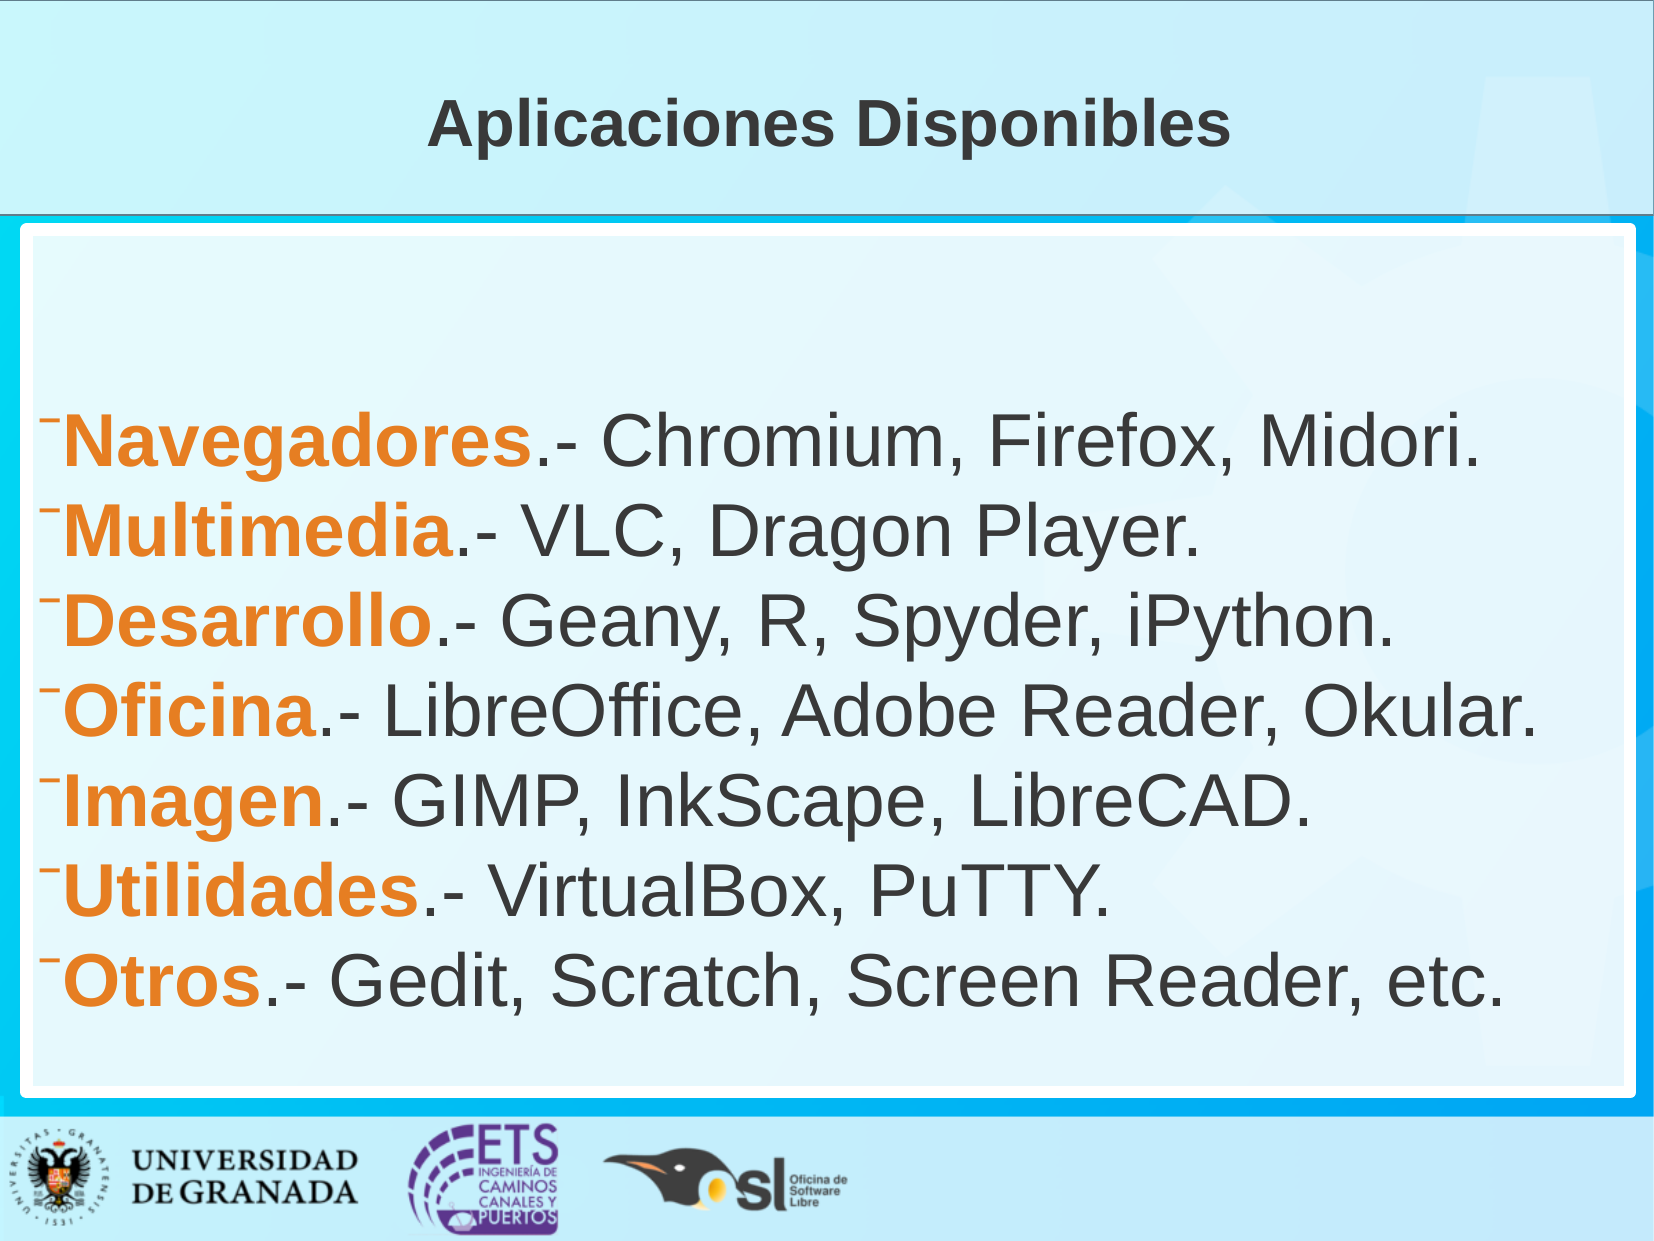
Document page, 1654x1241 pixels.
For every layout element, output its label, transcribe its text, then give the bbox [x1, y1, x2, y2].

picture [0, 216, 1654, 1241]
text_box Aplicaciones Disponibles [26, 24, 1634, 216]
text_box Navegadores.- Chromium, Firefox, Midori. Multimedia.- VLC, Dragon Player. Desarrollo.- Geany, R, Spyder, iPython. Oficina.- LibreOffice, Adobe Reader, Okular. Imagen.- GIMP, InkScape, LibreCAD. Utilidades.- VirtualBox, PuTTY. Otros.- Gedit, Scratch, Screen Reader, etc. [26, 229, 1631, 1093]
